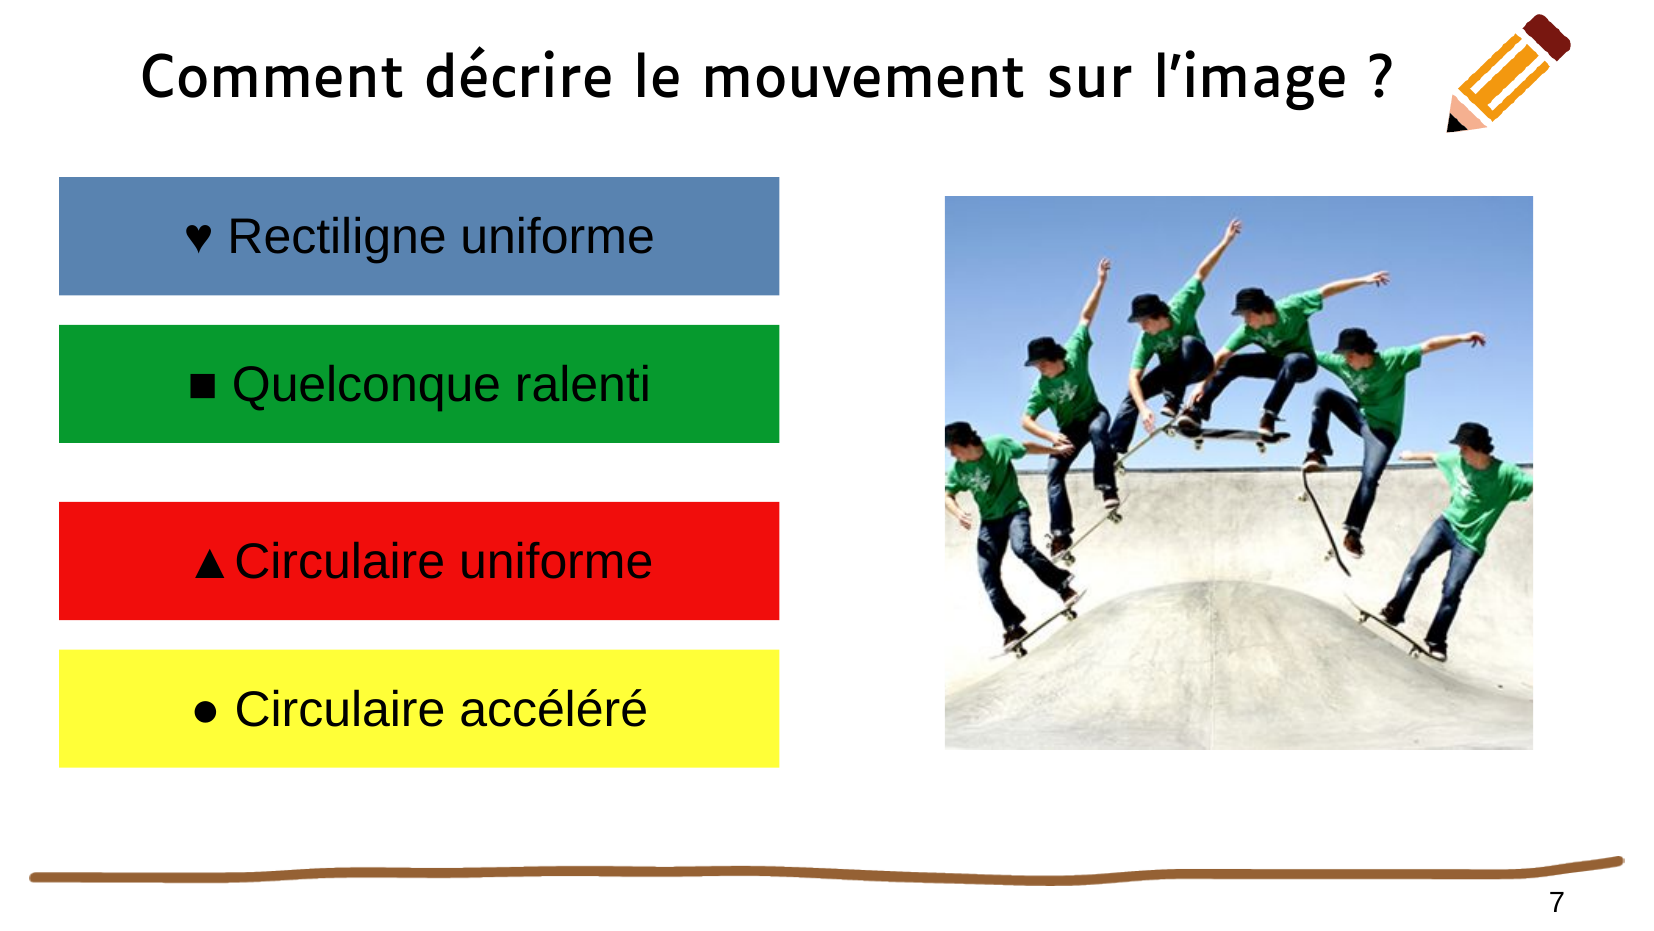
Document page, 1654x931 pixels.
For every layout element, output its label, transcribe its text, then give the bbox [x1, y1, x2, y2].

picture [29, 856, 1625, 886]
list ♥ Rectiligne uniforme [59, 177, 780, 296]
title Comment décrire le mouvement sur l’image ? [88, 29, 1447, 133]
list ■ Quelconque ralenti [59, 324, 780, 443]
list ● Circulaire accéléré [59, 649, 780, 768]
picture [944, 196, 1534, 750]
list ▲Circulaire uniforme [59, 501, 780, 621]
picture [1446, 14, 1571, 133]
